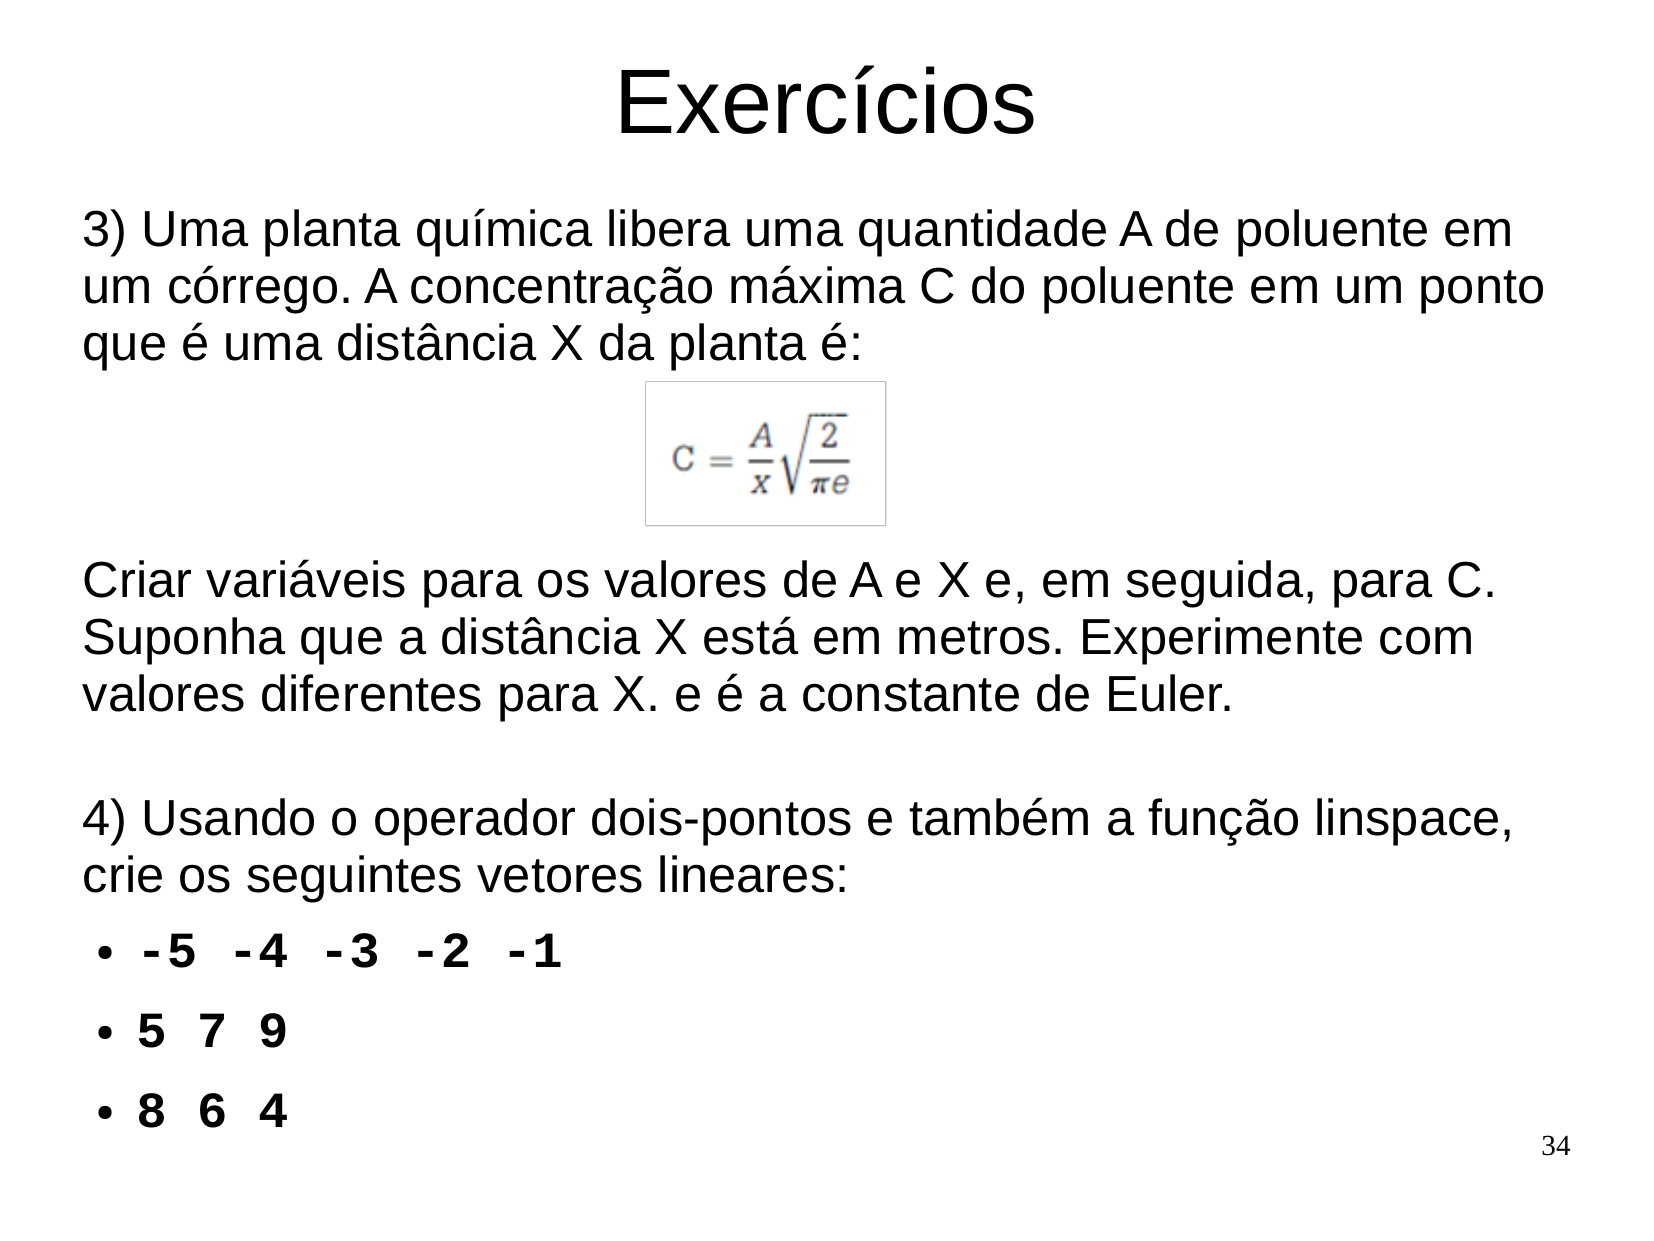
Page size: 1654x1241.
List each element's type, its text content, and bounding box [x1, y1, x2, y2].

list 3) Uma planta química libera uma quantidade A de poluente em um córrego. A concentração máxima C do poluente em um ponto que é uma distância X da planta é: Criar variáveis para os valores de A e X e, em seguida, para C. Suponha que a distância X está em metros. Experimente com valores diferentes para X. e é a constante de Euler. 4) Usando o operador dois-pontos e também a função linspace, crie os seguintes vetores lineares: -5 -4 -3 -2 -1 5 7 9 8 6 4 [82, 200, 1571, 1146]
picture [641, 377, 896, 532]
title Exercícios [82, 49, 1571, 154]
